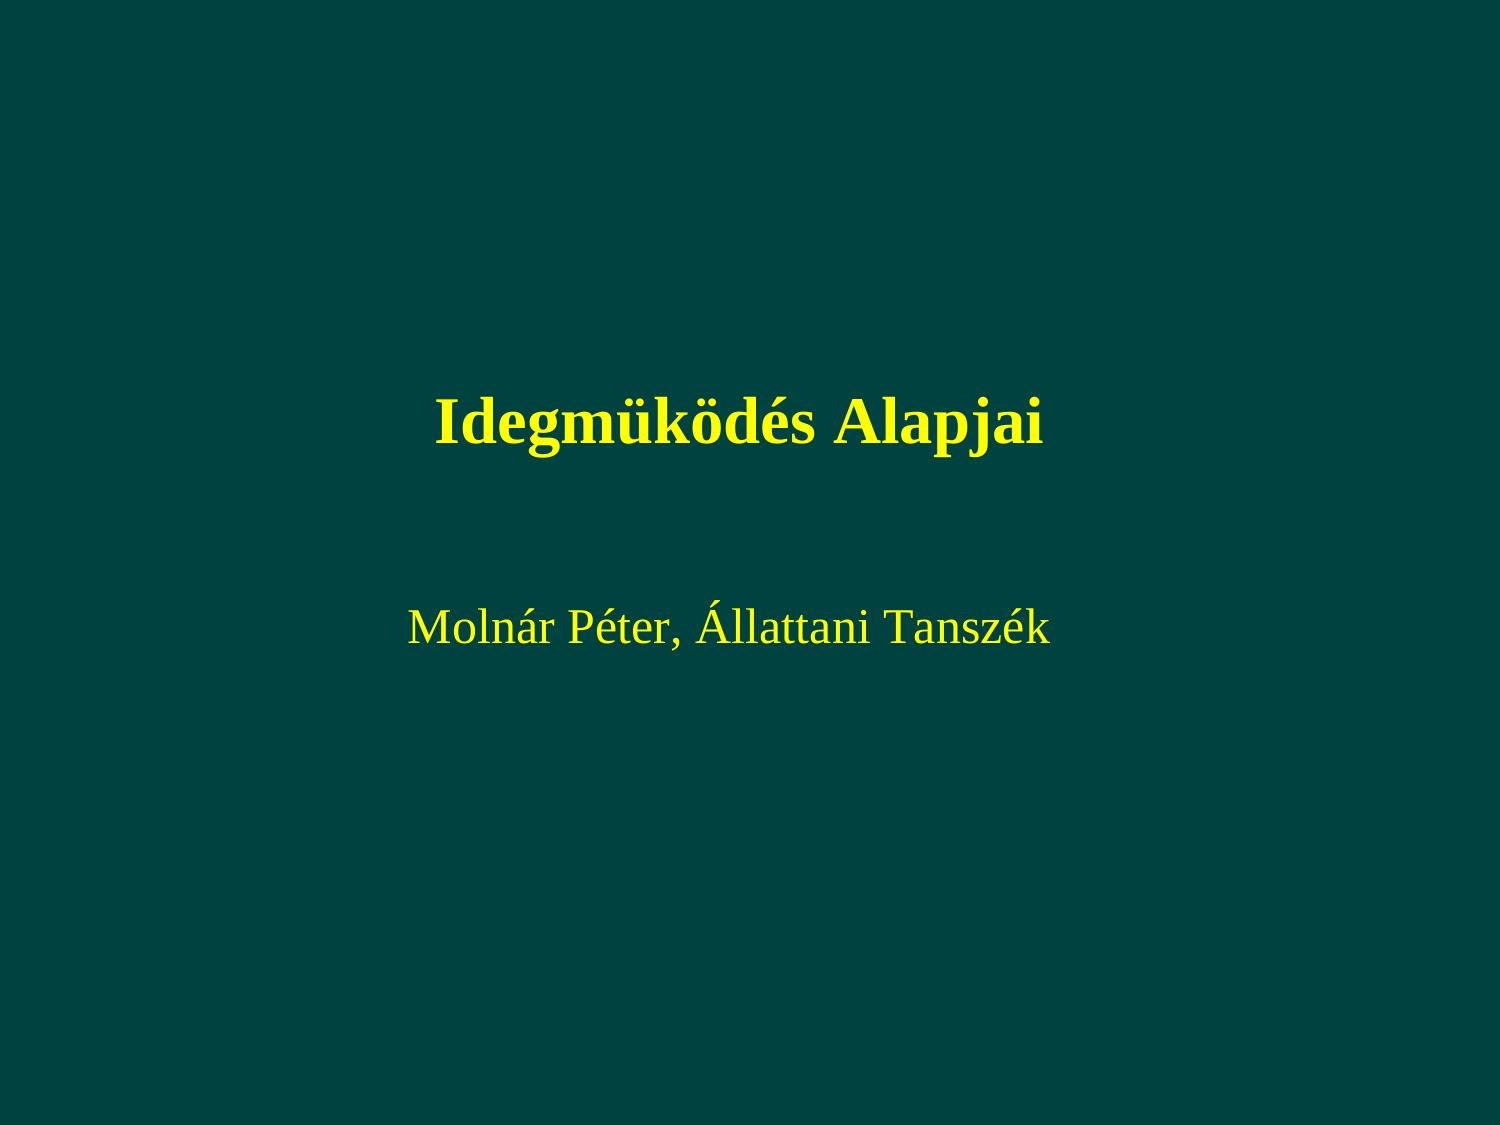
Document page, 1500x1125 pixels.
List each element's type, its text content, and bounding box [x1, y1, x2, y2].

text_box Idegmüködés Alapjai Molnár Péter, Állattani Tanszék [112, 349, 1388, 591]
